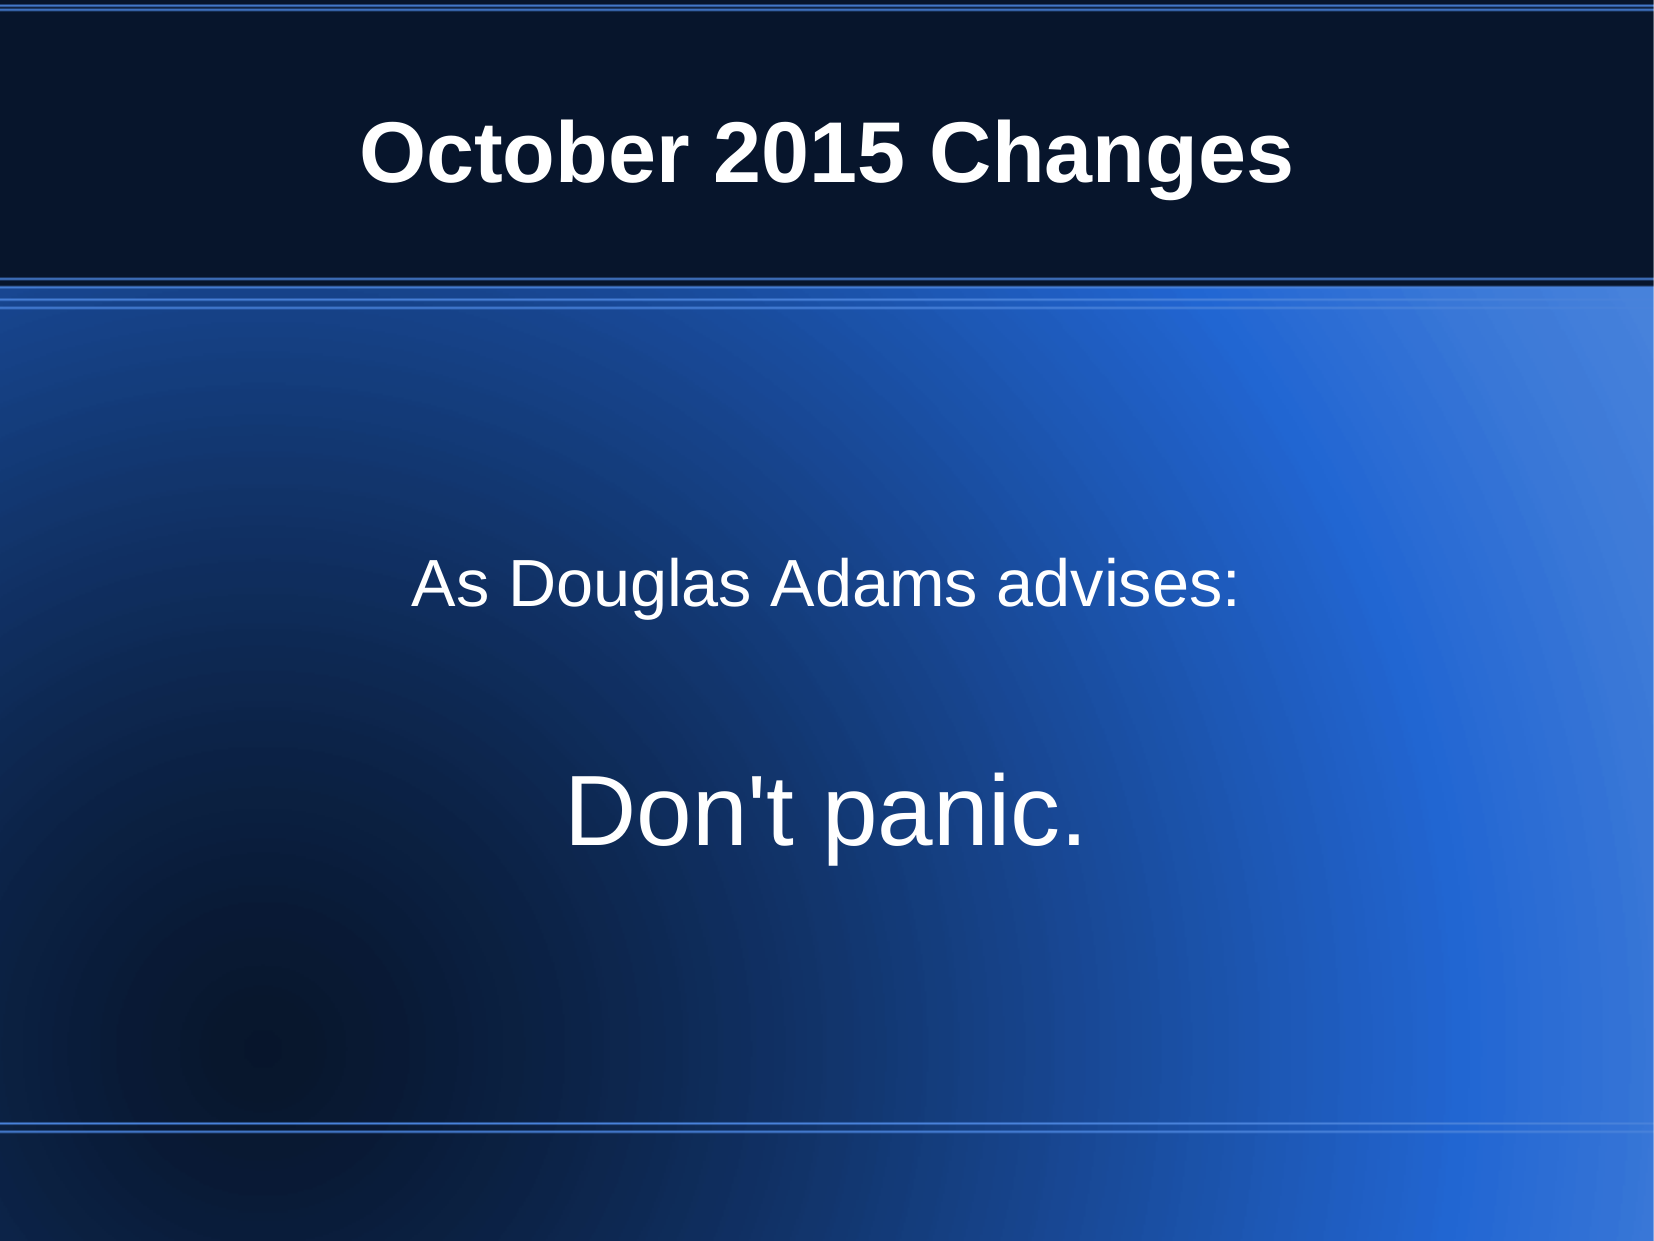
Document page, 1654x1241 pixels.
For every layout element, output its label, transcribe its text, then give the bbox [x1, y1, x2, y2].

picture [0, 0, 1654, 1241]
title October 2015 Changes [82, 49, 1571, 257]
list As Douglas Adams advises: Don't panic. [82, 355, 1571, 1058]
